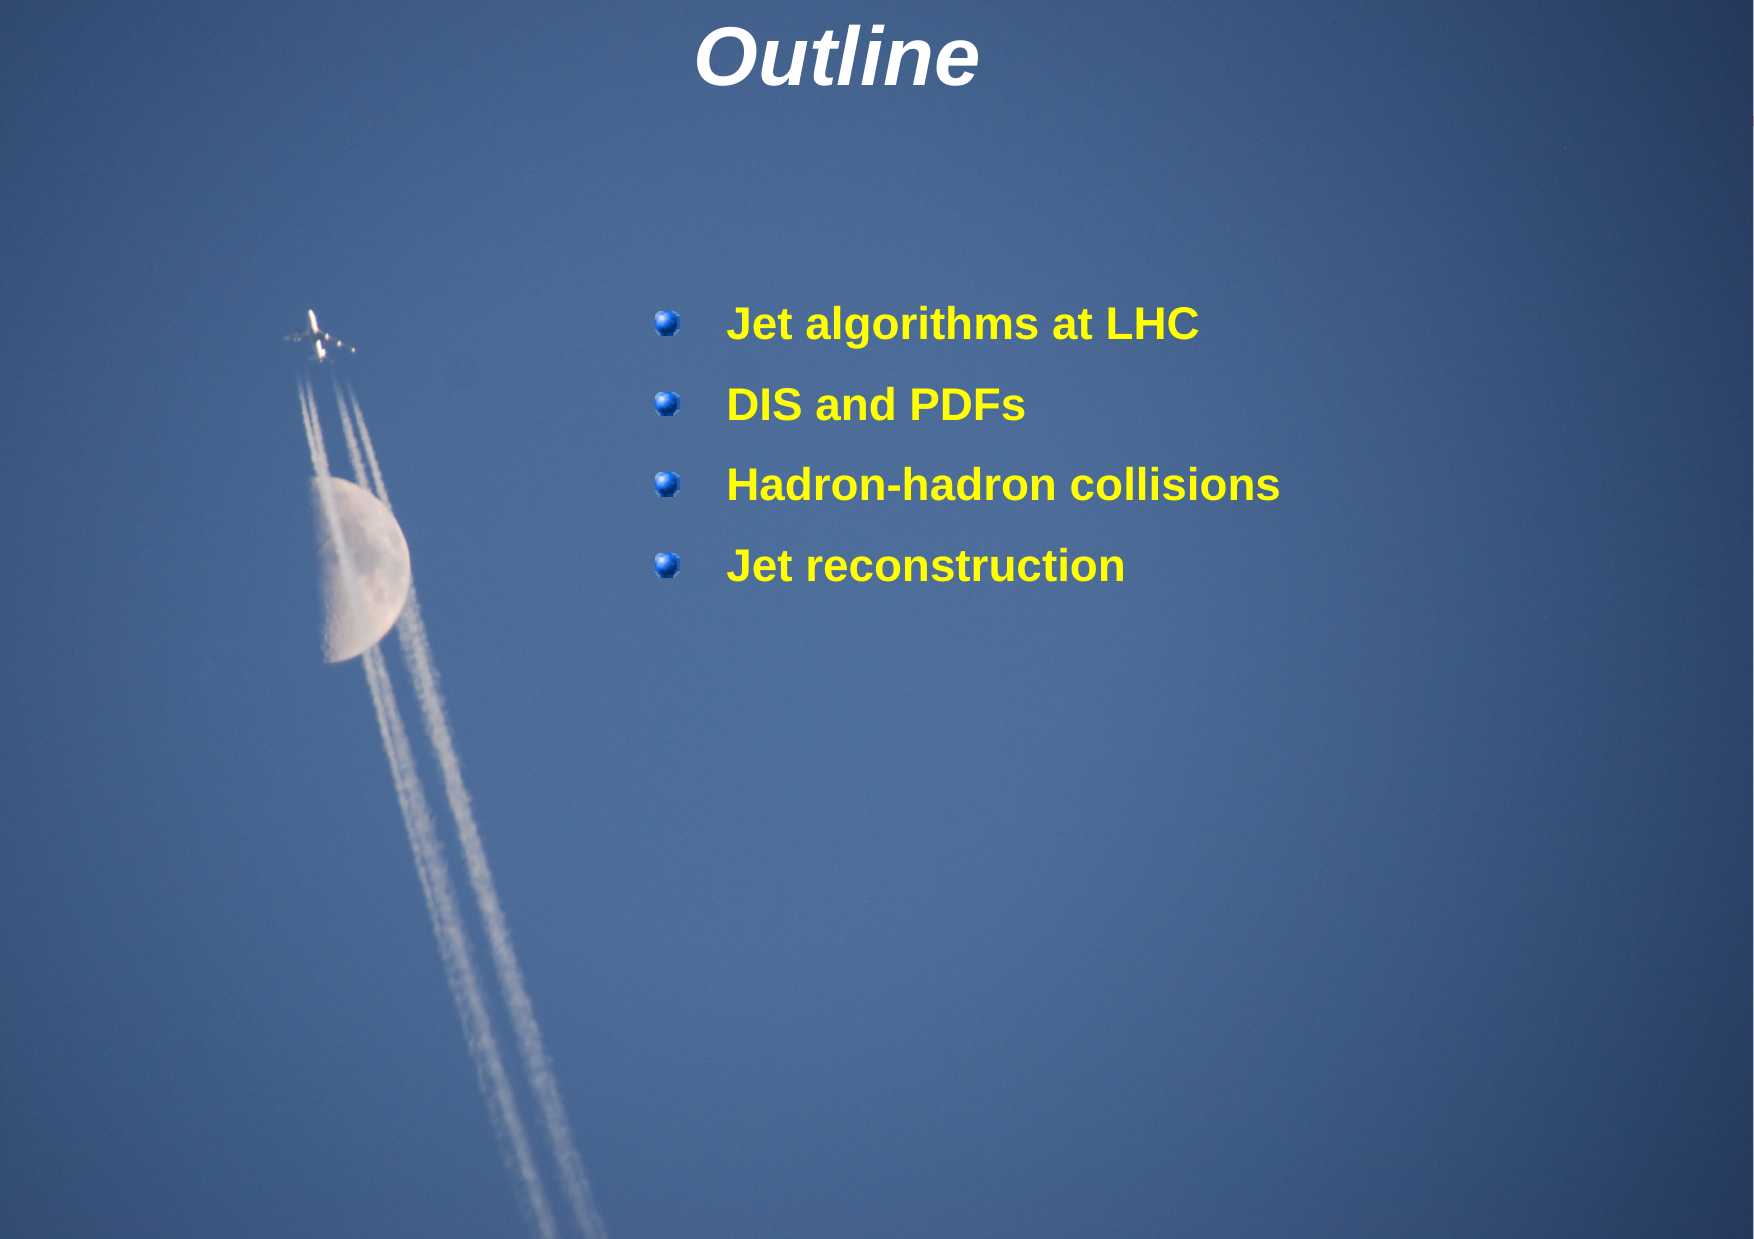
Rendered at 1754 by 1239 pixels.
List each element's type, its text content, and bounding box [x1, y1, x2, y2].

picture [0, 0, 1754, 1239]
title Outline [129, 0, 1545, 114]
list Jet algorithms at LHC DIS and PDFs Hadron-hadron collisions Jet reconstruction [643, 297, 1702, 1022]
